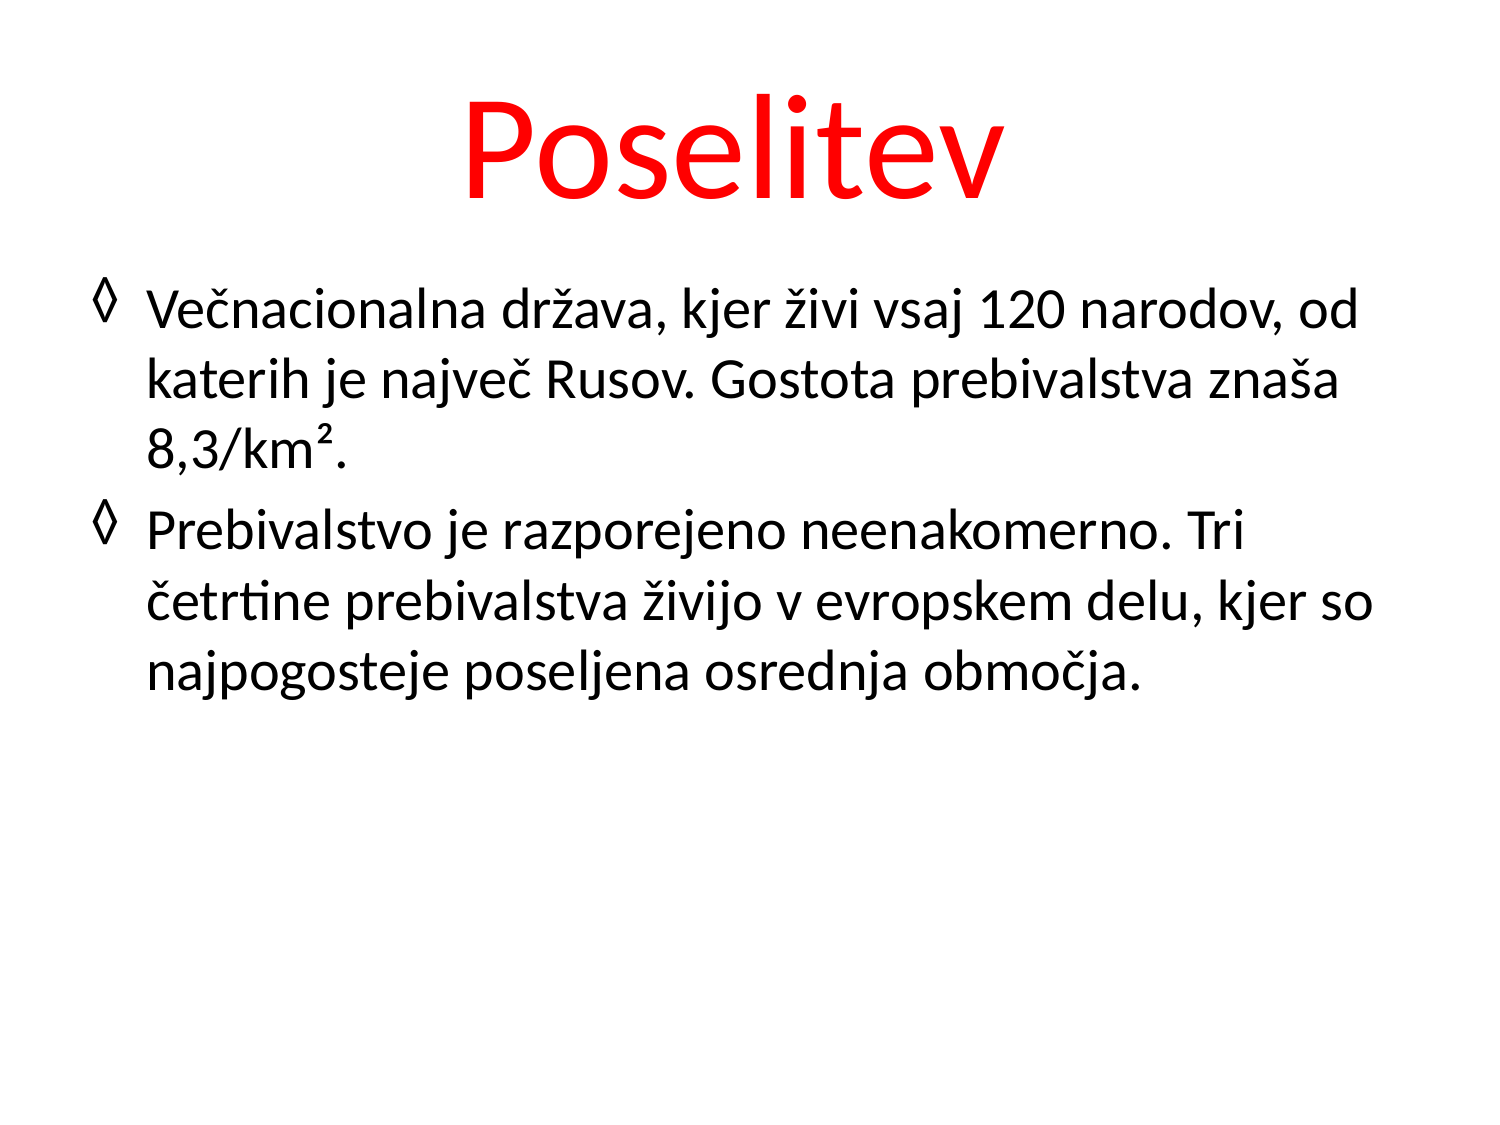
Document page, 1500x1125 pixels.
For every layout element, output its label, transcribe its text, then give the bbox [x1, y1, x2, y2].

list Večnacionalna država, kjer živi vsaj 120 narodov, od katerih je največ Rusov. Gostota prebivalstva znaša 8,3/km². Prebivalstvo je razporejeno neenakomerno. Tri četrtine prebivalstva živijo v evropskem delu, kjer so najpogosteje poseljena osrednja območja. [75, 262, 1425, 1005]
title Poselitev [75, 45, 1425, 233]
